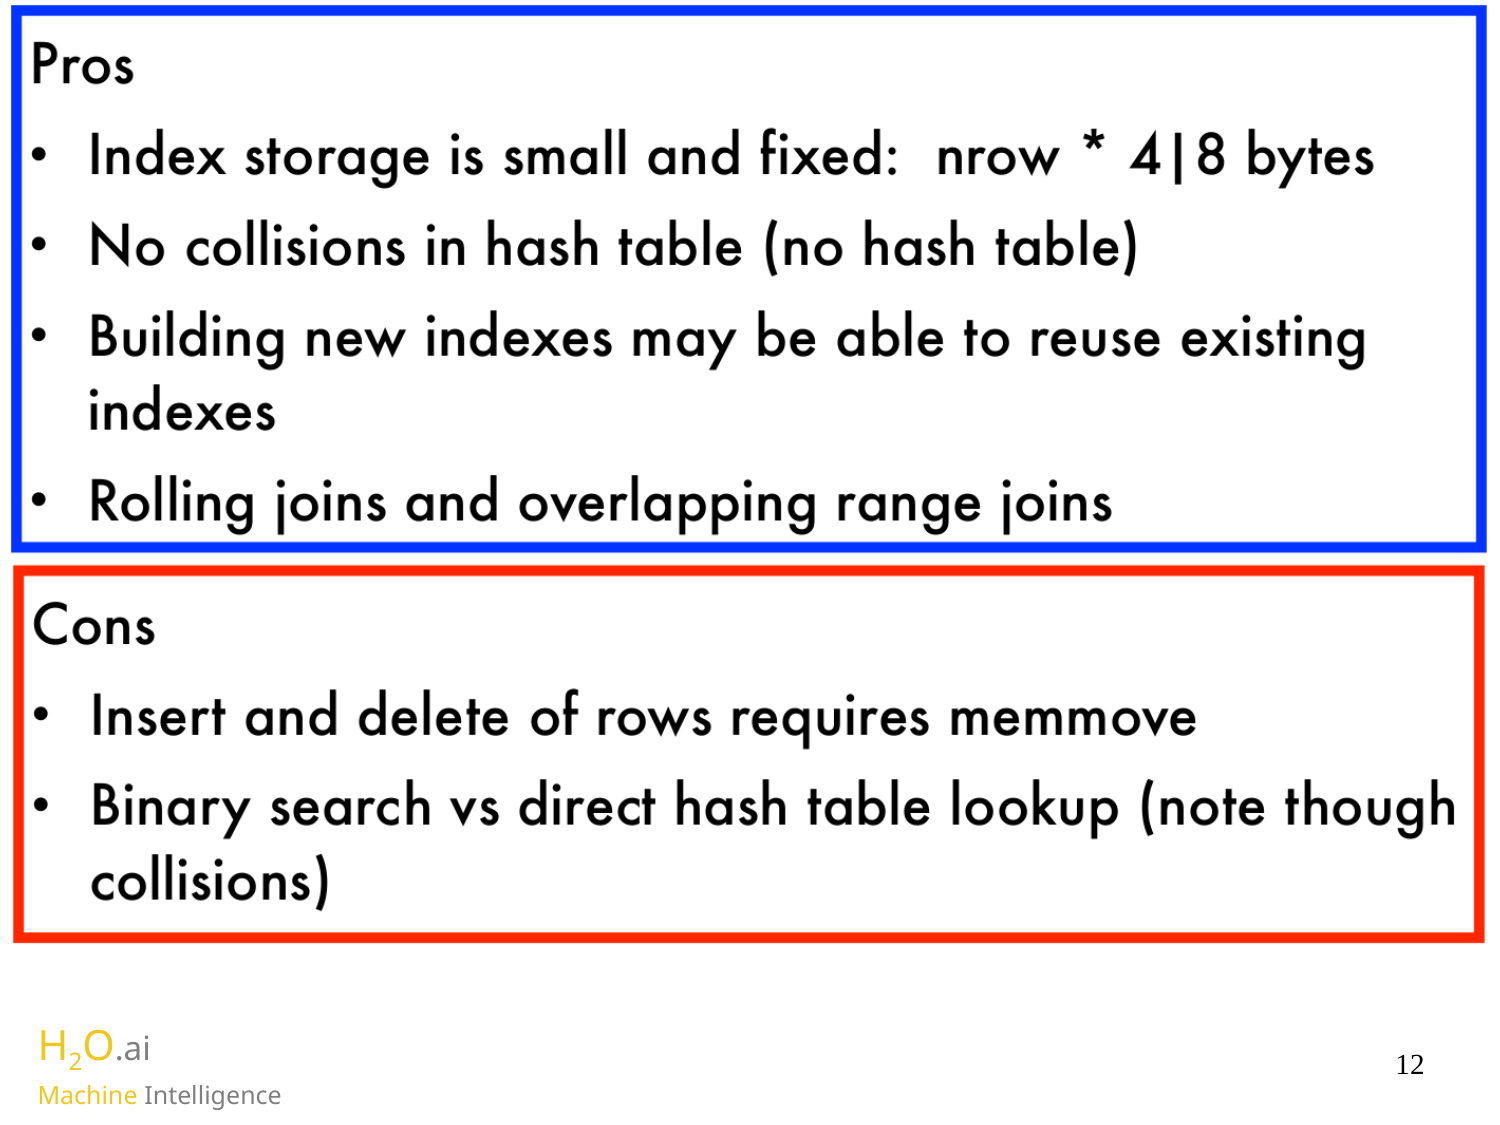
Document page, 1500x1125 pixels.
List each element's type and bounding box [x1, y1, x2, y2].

picture [10, 2, 1490, 960]
